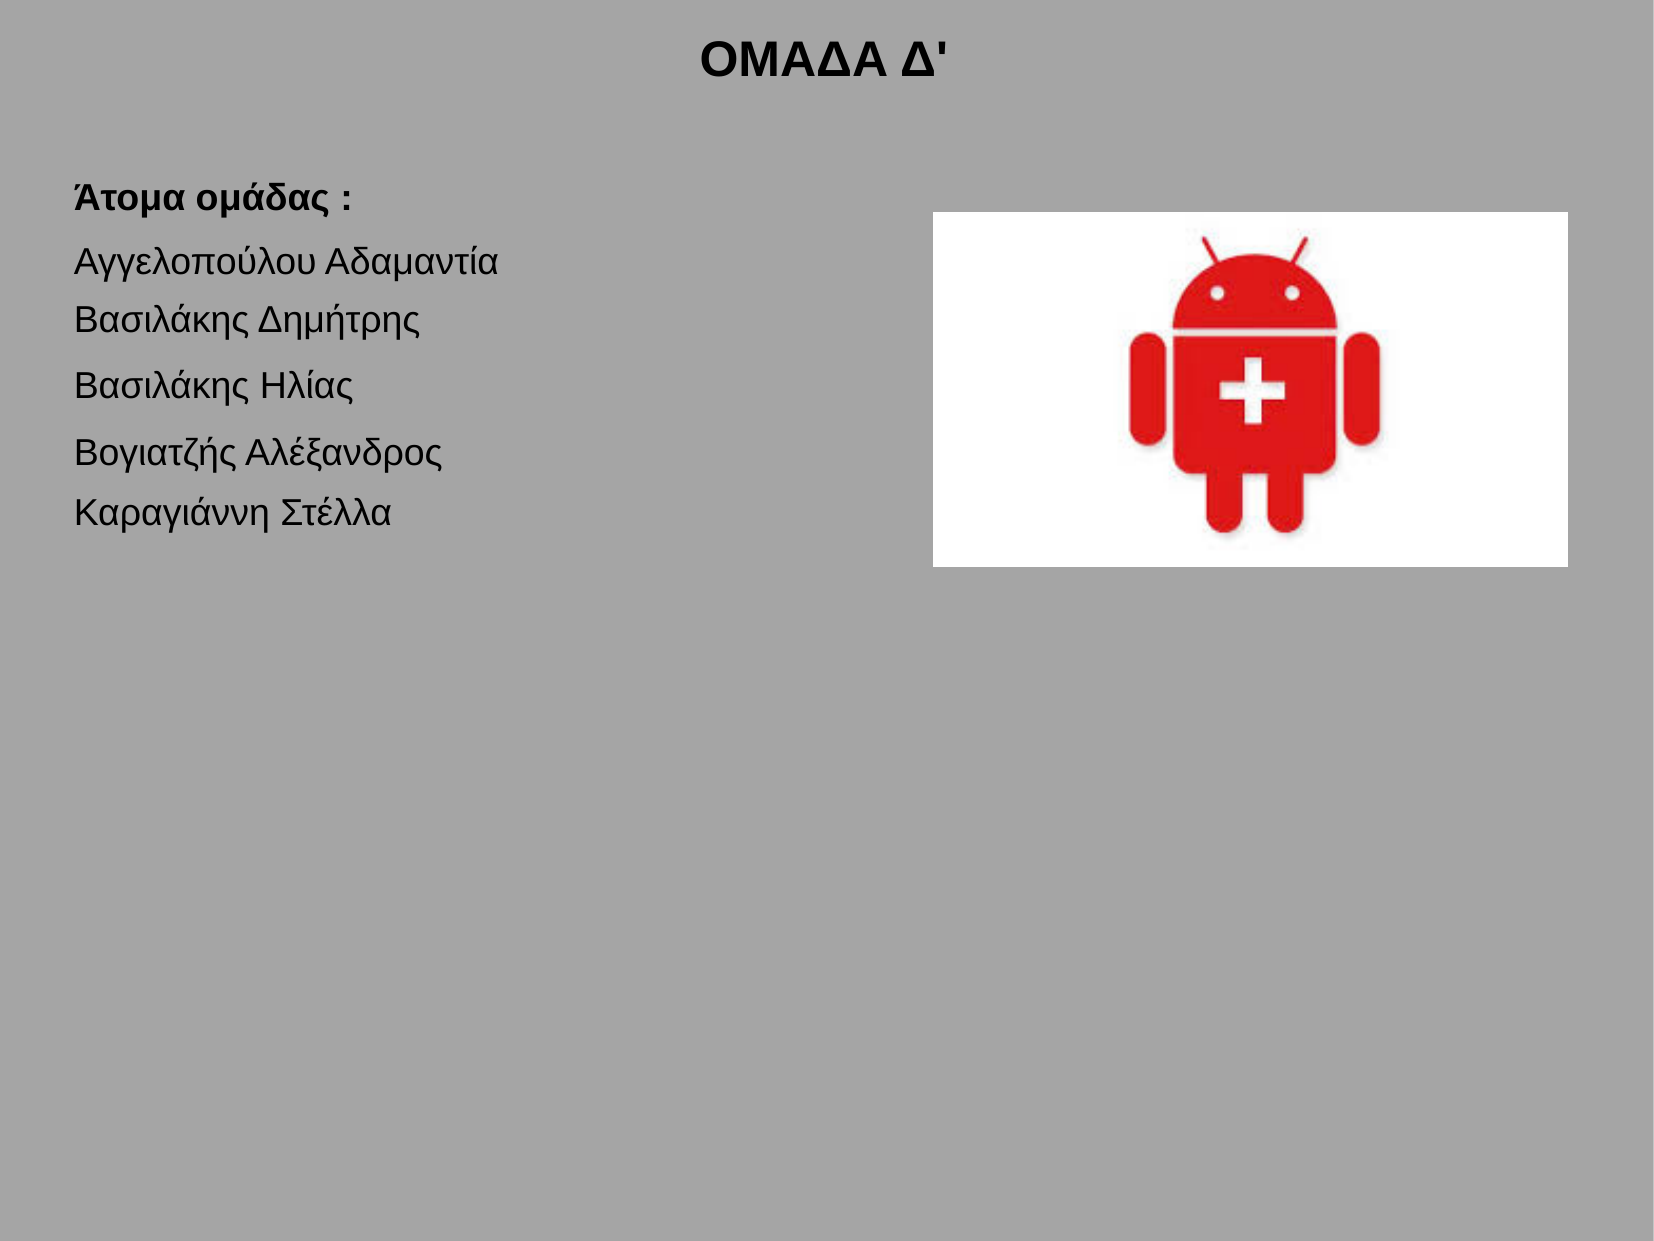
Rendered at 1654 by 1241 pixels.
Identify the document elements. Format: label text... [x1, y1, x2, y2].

text_box ΟΜΑΔΑ Δ' [674, 23, 974, 169]
picture [0, 0, 1654, 1241]
text_box Καραγιάννη Στέλλα [59, 484, 682, 677]
text_box Αγγελοπούλου Αδαμαντία [59, 232, 770, 449]
text_box Βασιλάκης Δημήτρης Βασιλάκης Ηλίας Βογιατζής Αλέξανδρος [59, 290, 554, 484]
text_box Άτομα ομάδας : [59, 168, 662, 232]
